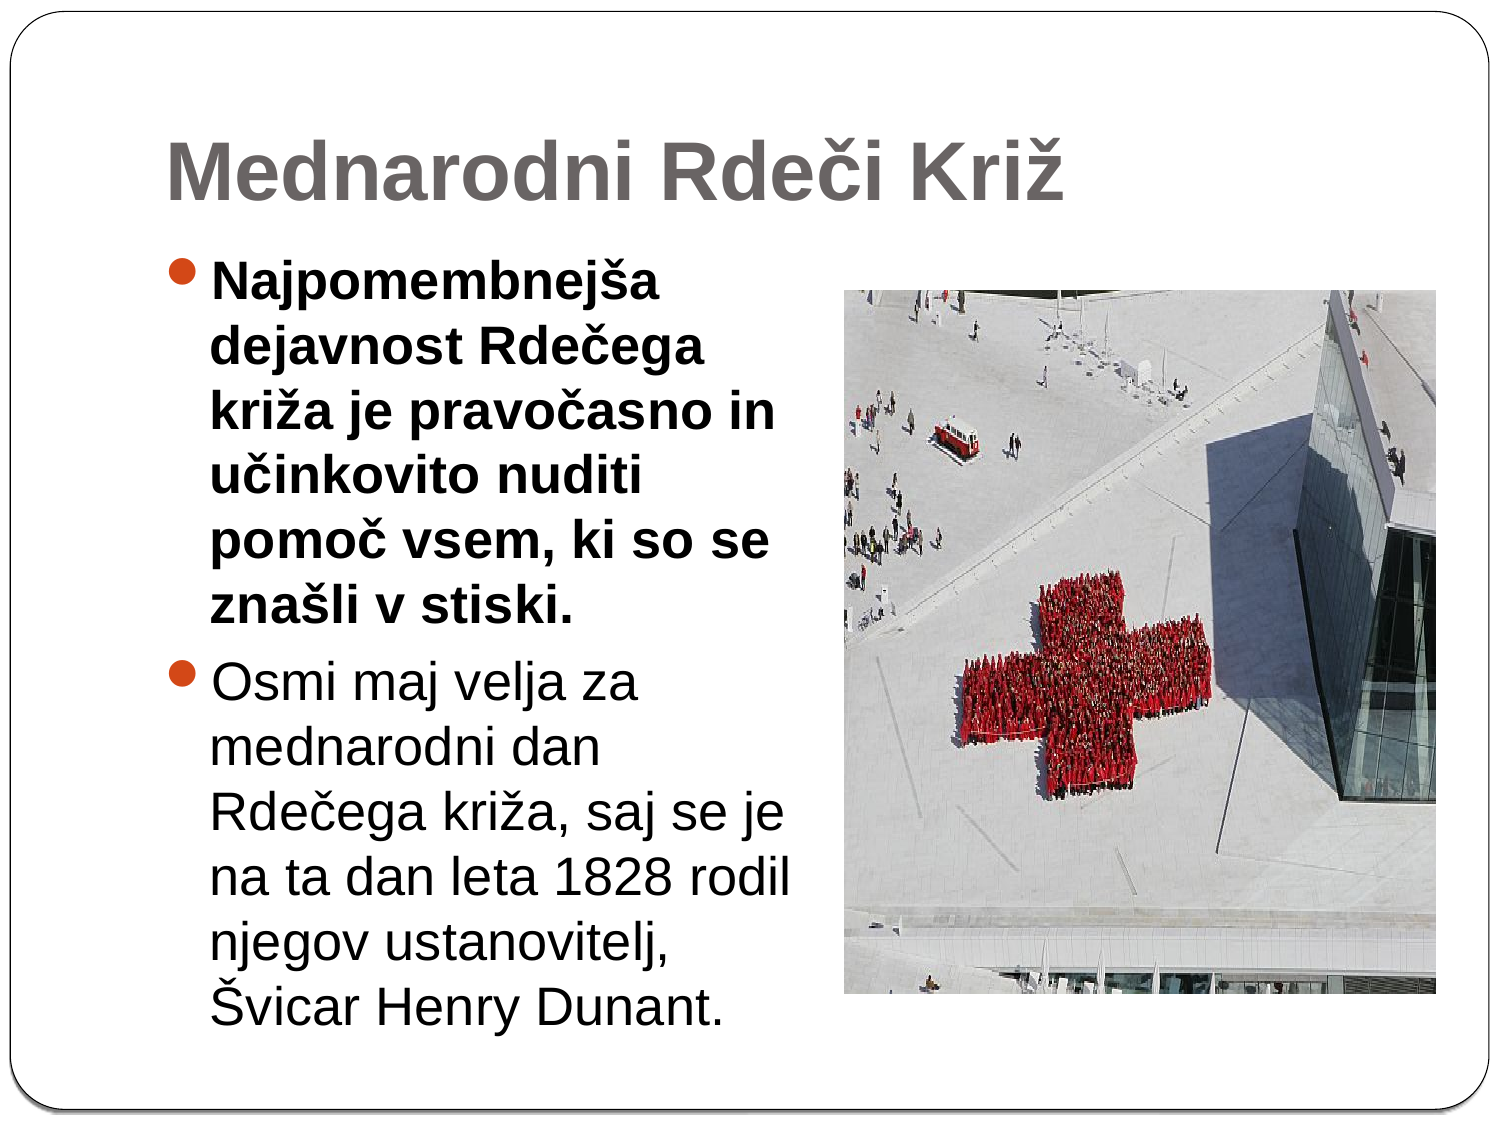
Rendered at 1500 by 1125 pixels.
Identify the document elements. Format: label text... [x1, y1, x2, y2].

list Najpomembnejša dejavnost Rdečega križa je pravočasno in učinkovito nuditi pomoč vsem, ki so se znašli v stiski. Osmi maj velja za mednarodni dan Rdečega križa, saj se je na ta dan leta 1828 rodil njegov ustanovitelj, Švicar Henry Dunant. [150, 237, 821, 1071]
title Mednarodni Rdeči Križ [150, 45, 1425, 233]
picture [844, 290, 1436, 994]
